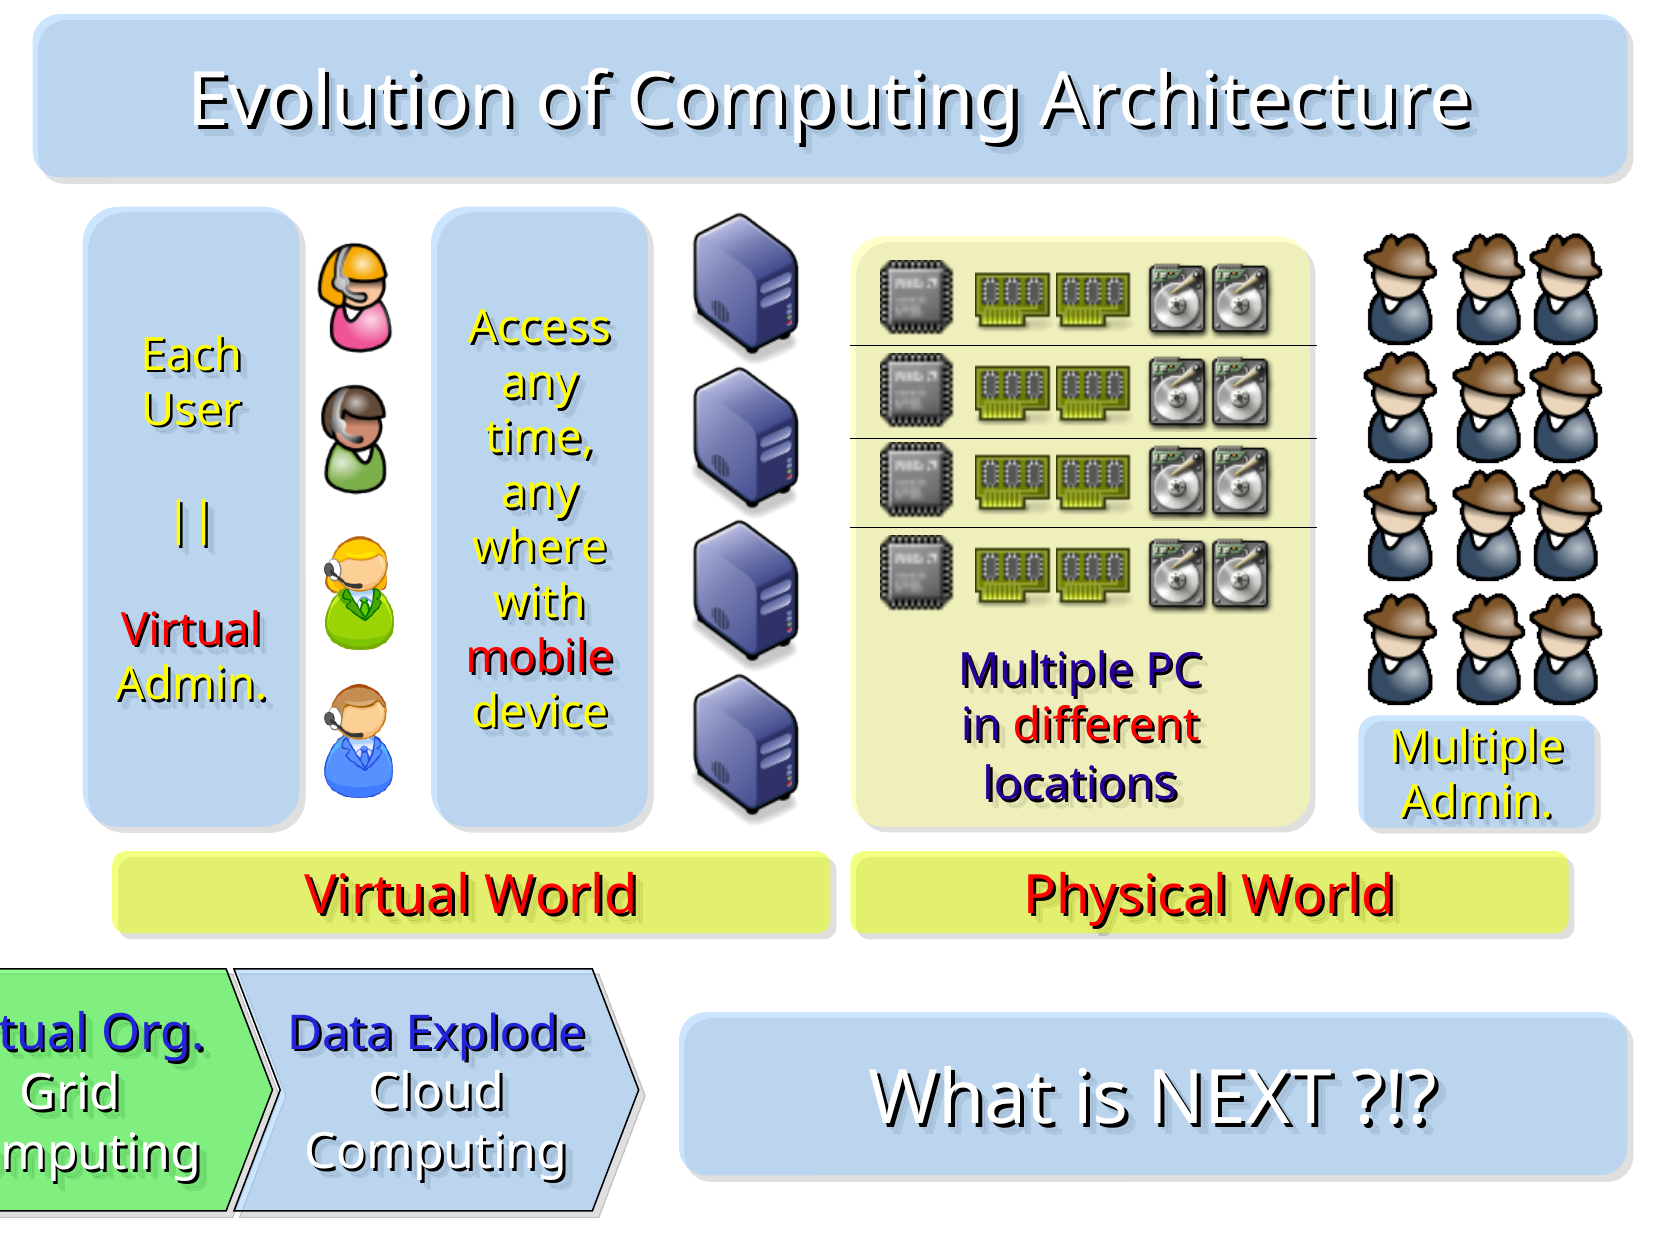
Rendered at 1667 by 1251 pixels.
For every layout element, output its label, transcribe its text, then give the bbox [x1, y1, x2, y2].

picture [880, 442, 957, 521]
text_box Data Explode Cloud Computing [233, 968, 639, 1211]
text_box Virtual World [112, 851, 831, 934]
text_box What is NEXT ?!? [679, 1012, 1628, 1176]
text_box Multiple PC in different locations [850, 236, 1310, 345]
picture [1136, 354, 1280, 432]
picture [975, 534, 1053, 613]
text_box Physical World [850, 851, 1569, 934]
picture [1136, 536, 1280, 614]
picture [975, 352, 1053, 431]
picture [975, 259, 1053, 338]
text_box Access any time, any where with mobile device [431, 206, 648, 827]
picture [1136, 261, 1280, 339]
picture [300, 382, 411, 495]
picture [1056, 259, 1133, 338]
picture [300, 241, 414, 355]
text_box Multiple PC in different locations [850, 439, 1310, 527]
text_box Multiple PC in different locations [850, 346, 1310, 438]
picture [880, 260, 957, 338]
picture [975, 441, 1053, 520]
picture [1056, 534, 1133, 613]
text_box Virtual Org. Grid Computing [0, 968, 273, 1211]
picture [1056, 352, 1133, 431]
picture [1343, 229, 1626, 583]
picture [324, 684, 393, 798]
text_box Evolution of Computing Architecture [32, 14, 1628, 178]
picture [324, 536, 394, 650]
text_box Each User || Virtual Admin. [82, 206, 300, 827]
picture [1136, 443, 1280, 521]
text_box Multiple PC in different locations [850, 528, 1310, 827]
picture [1056, 441, 1133, 520]
text_box Multiple Admin. [1358, 715, 1595, 828]
picture [685, 208, 811, 845]
picture [880, 535, 957, 614]
picture [880, 353, 957, 431]
picture [1343, 589, 1626, 707]
